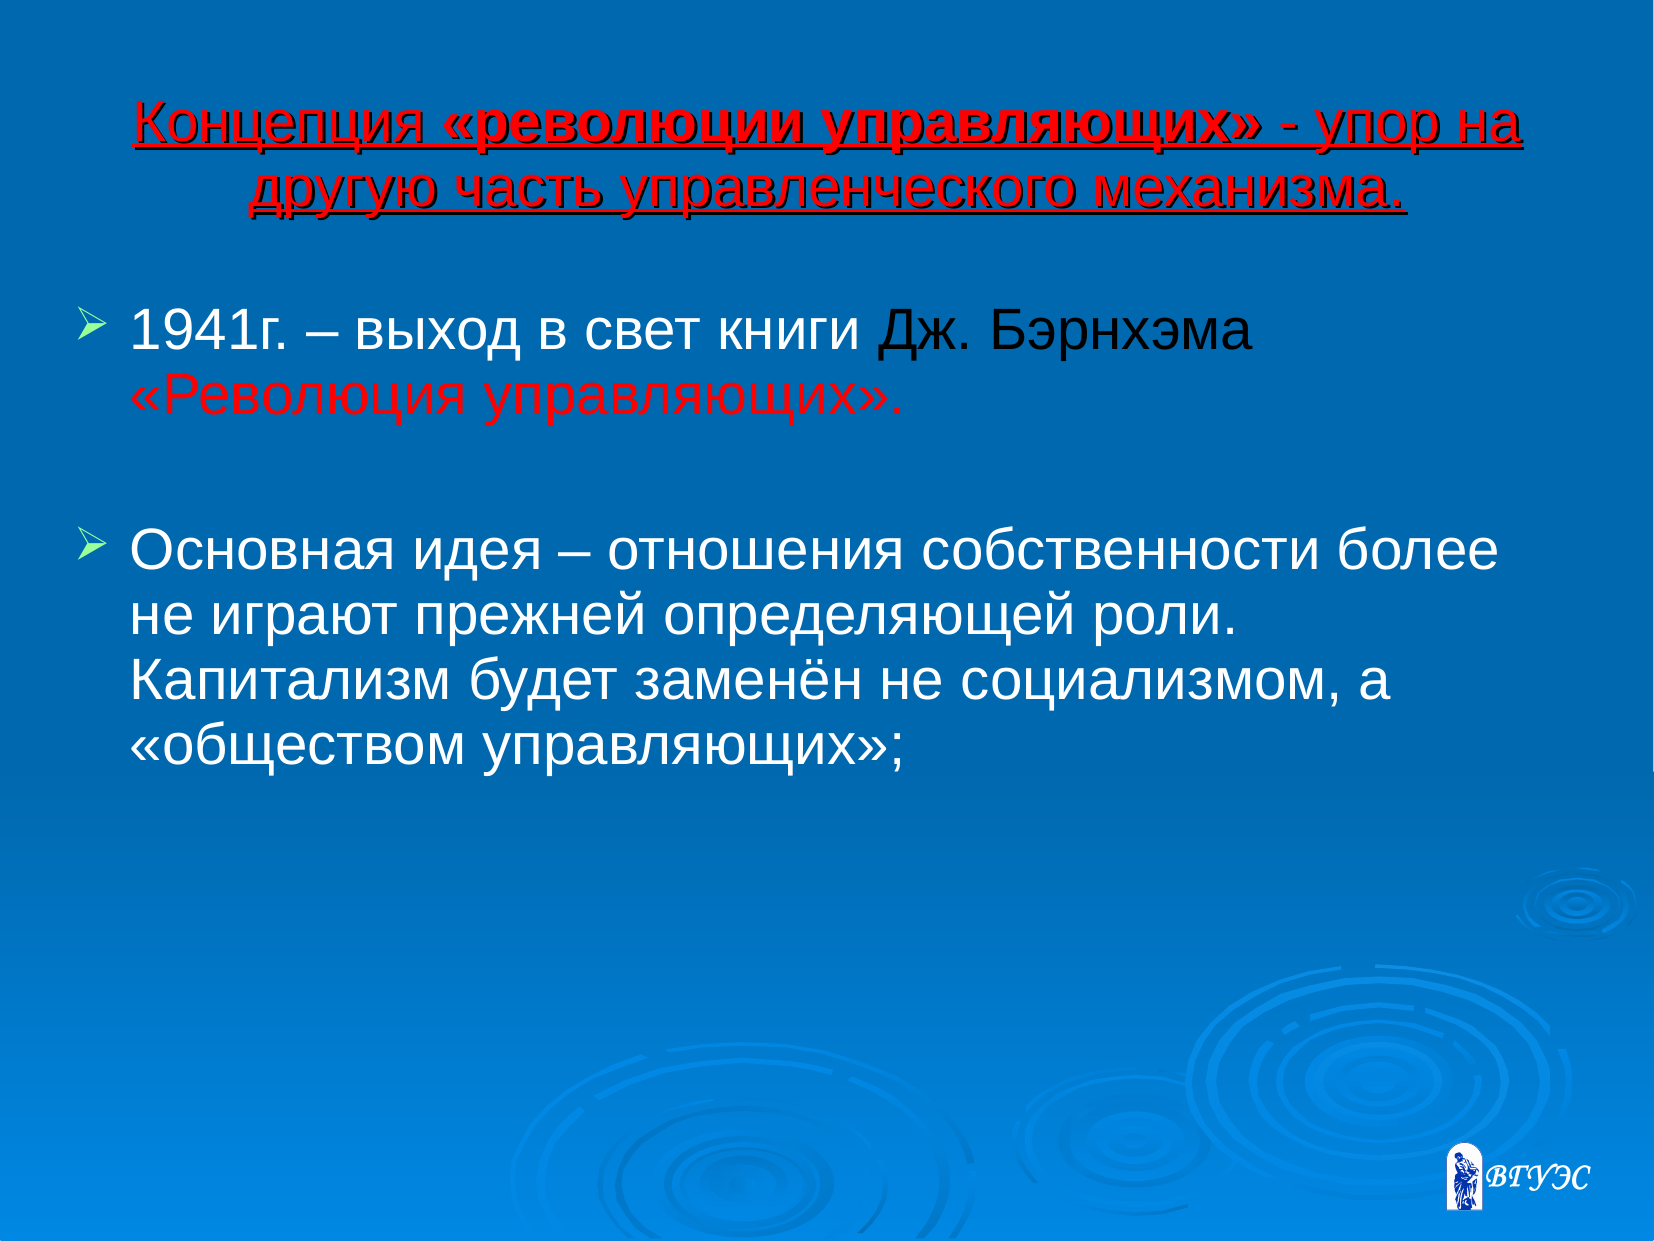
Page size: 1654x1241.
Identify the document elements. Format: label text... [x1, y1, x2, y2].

list 1941г. – выход в свет книги Дж. Бэрнхэма «Революция управляющих». Основная идея – отношения собственности более не играют прежней определяющей роли. Капитализм будет заменён не социализмом, а «обществом управляющих»; [59, 289, 1571, 1211]
title Концепция «революции управляющих» - упор на другую часть управленческого механизма. [82, 50, 1571, 257]
picture [1446, 1142, 1592, 1211]
